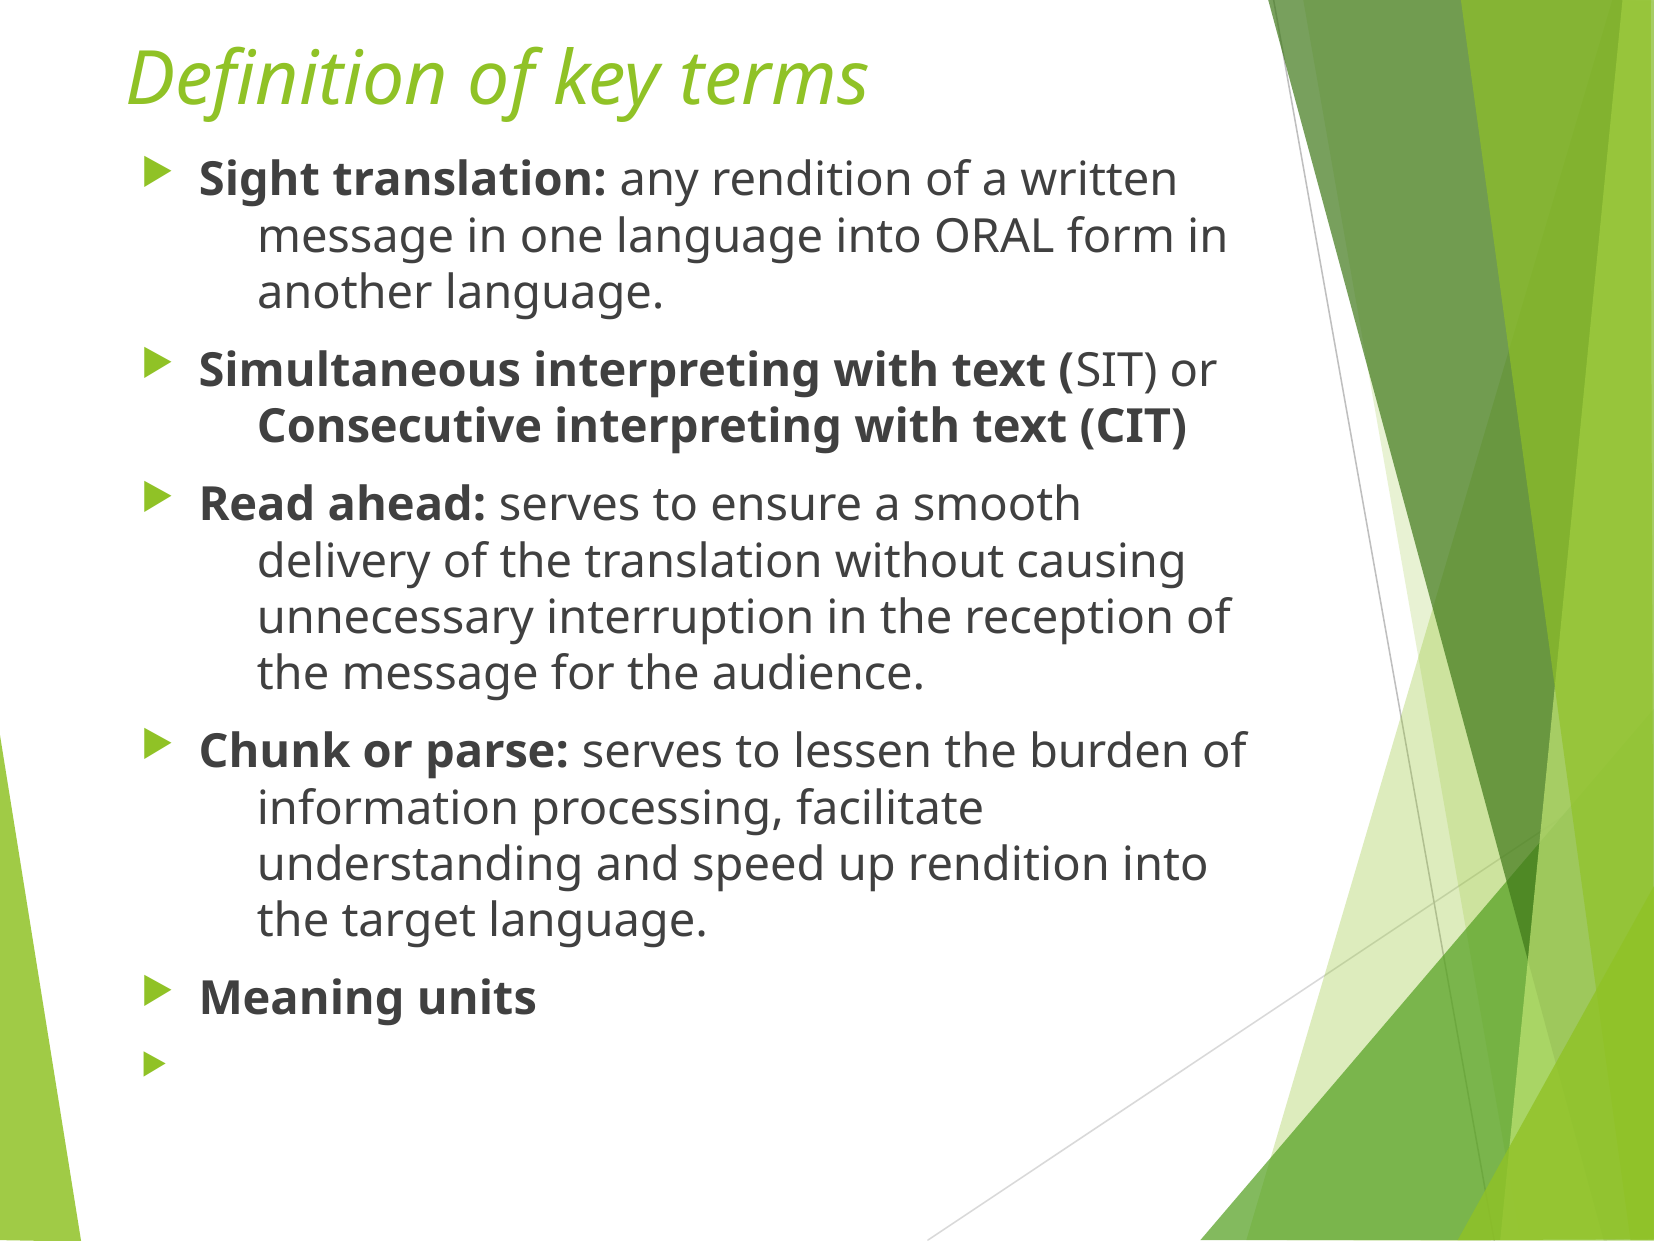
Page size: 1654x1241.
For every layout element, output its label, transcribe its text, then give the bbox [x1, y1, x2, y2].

list Sight translation: any rendition of a written message in one language into ORAL form in another language. Simultaneous interpreting with text (SIT) or Consecutive interpreting with text (CIT) Read ahead: serves to ensure a smooth delivery of the translation without causing unnecessary interruption in the reception of the message for the audience. Chunk or parse: serves to lessen the burden of information processing, facilitate understanding and speed up rendition into the target language. Meaning units [125, 141, 1274, 1036]
title Definition of key terms [110, 21, 1259, 261]
